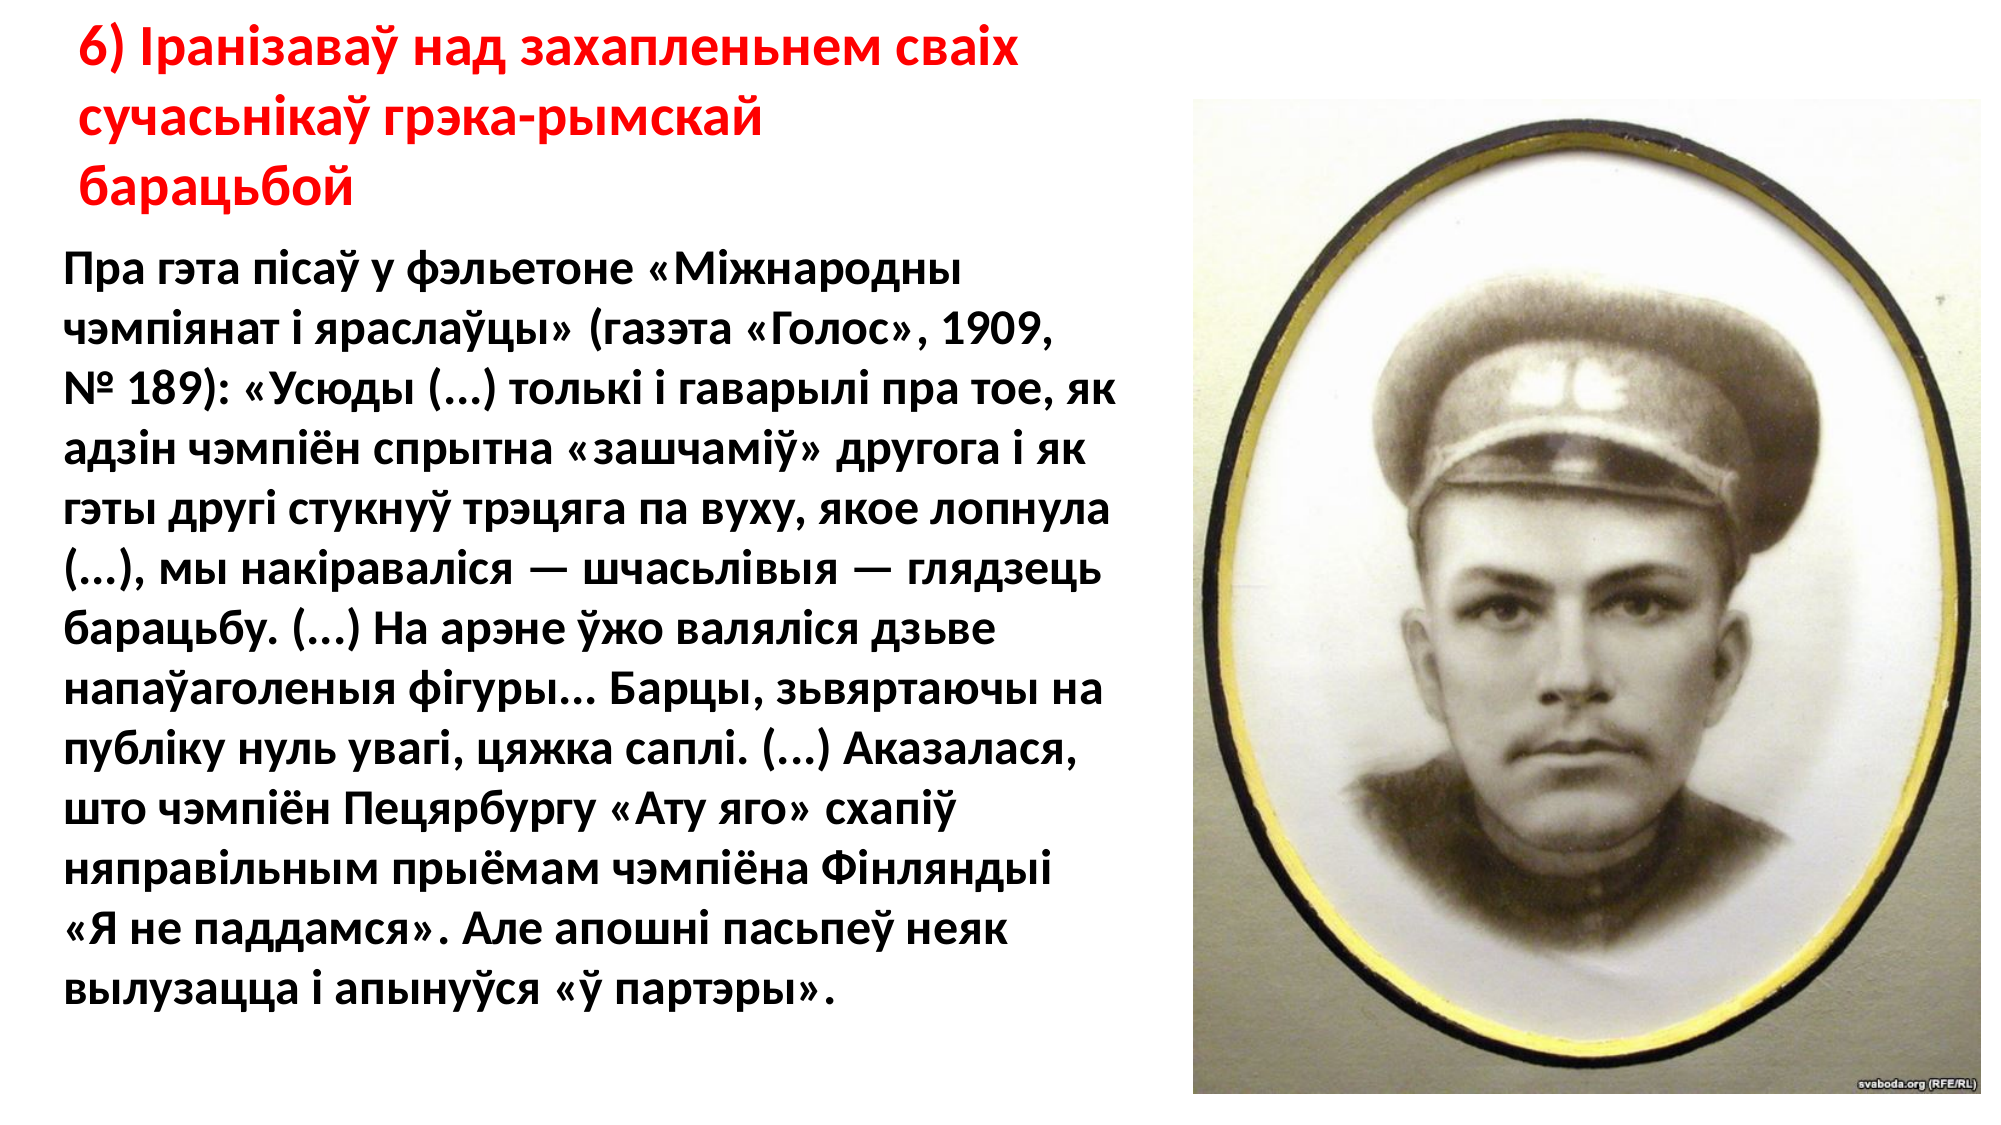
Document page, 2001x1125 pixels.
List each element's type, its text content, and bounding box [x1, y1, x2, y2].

picture [1193, 99, 1981, 1094]
text_box 6) Іранізаваў над захапленьнем сваіх сучасьнікаў грэка-рымскай барацьбой [64, 0, 1064, 225]
text_box Пра гэта пісаў у фэльетоне «Міжнародны чэмпіянат і яраслаўцы» (газэта «Голос», 1909, № 189): «Усюды (...) толькі і гаварылі пра тое, як адзін чэмпіён спрытна «зашчаміў» другога і як гэты другі стукнуў трэцяга па вуху, якое лопнула (...), мы накіраваліся — шчасьлівыя — глядзець барацьбу. (...) На арэне ўжо валяліся дзьве напаўаголеныя фігуры... Барцы, зьвяртаючы на публіку нуль увагі, цяжка саплі. (...) Аказалася, што чэмпіён Пецярбургу «Ату яго» схапіў няправільным прыёмам чэмпіёна Фінляндыі «Я не паддамся». Але апошні пасьпеў неяк вылузацца і апынуўся «ў партэры». [48, 227, 1169, 1022]
